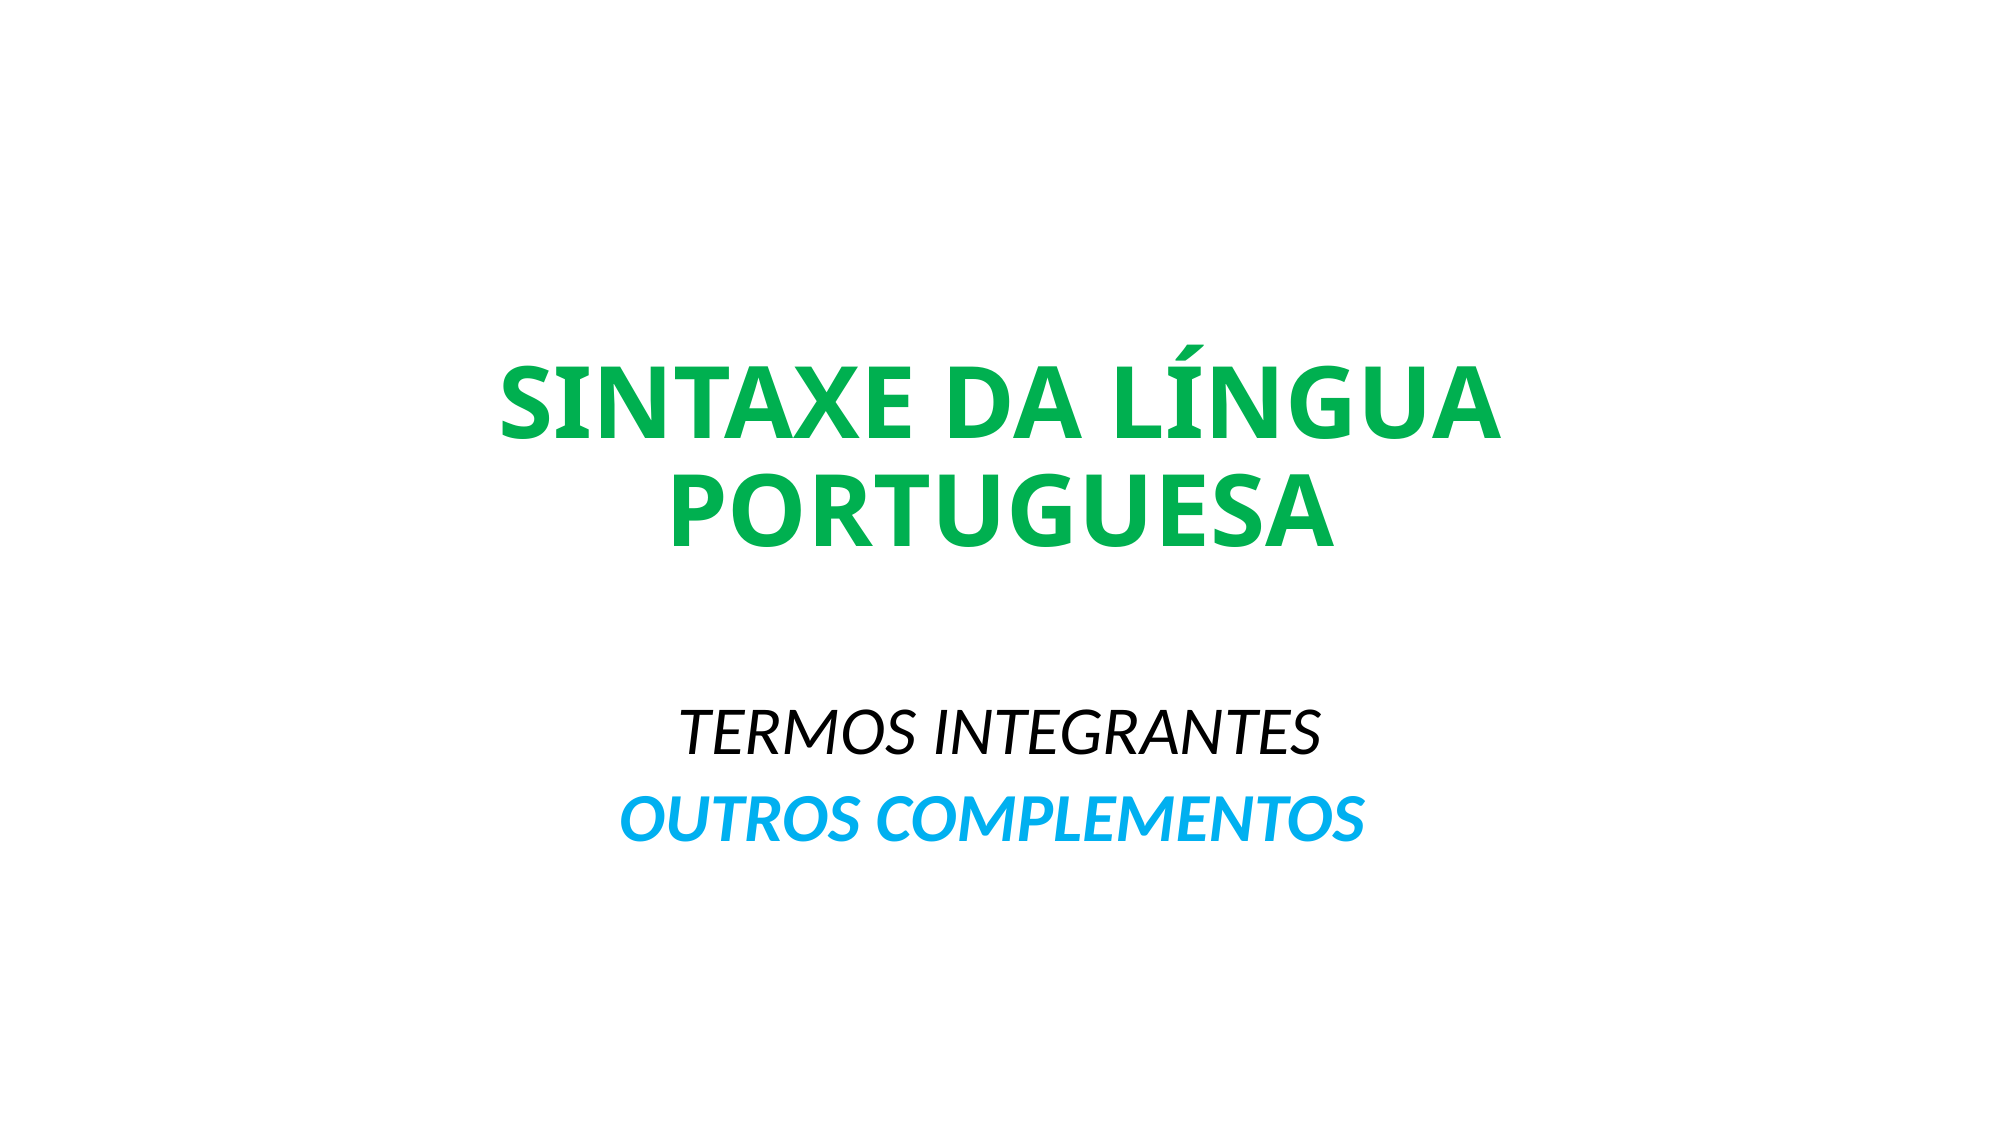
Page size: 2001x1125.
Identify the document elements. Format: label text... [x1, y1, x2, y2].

title SINTAXE DA LÍNGUA PORTUGUESA [249, 184, 1750, 576]
subtitle TERMOS INTEGRANTES OUTROS COMPLEMENTOS [249, 590, 1750, 863]
